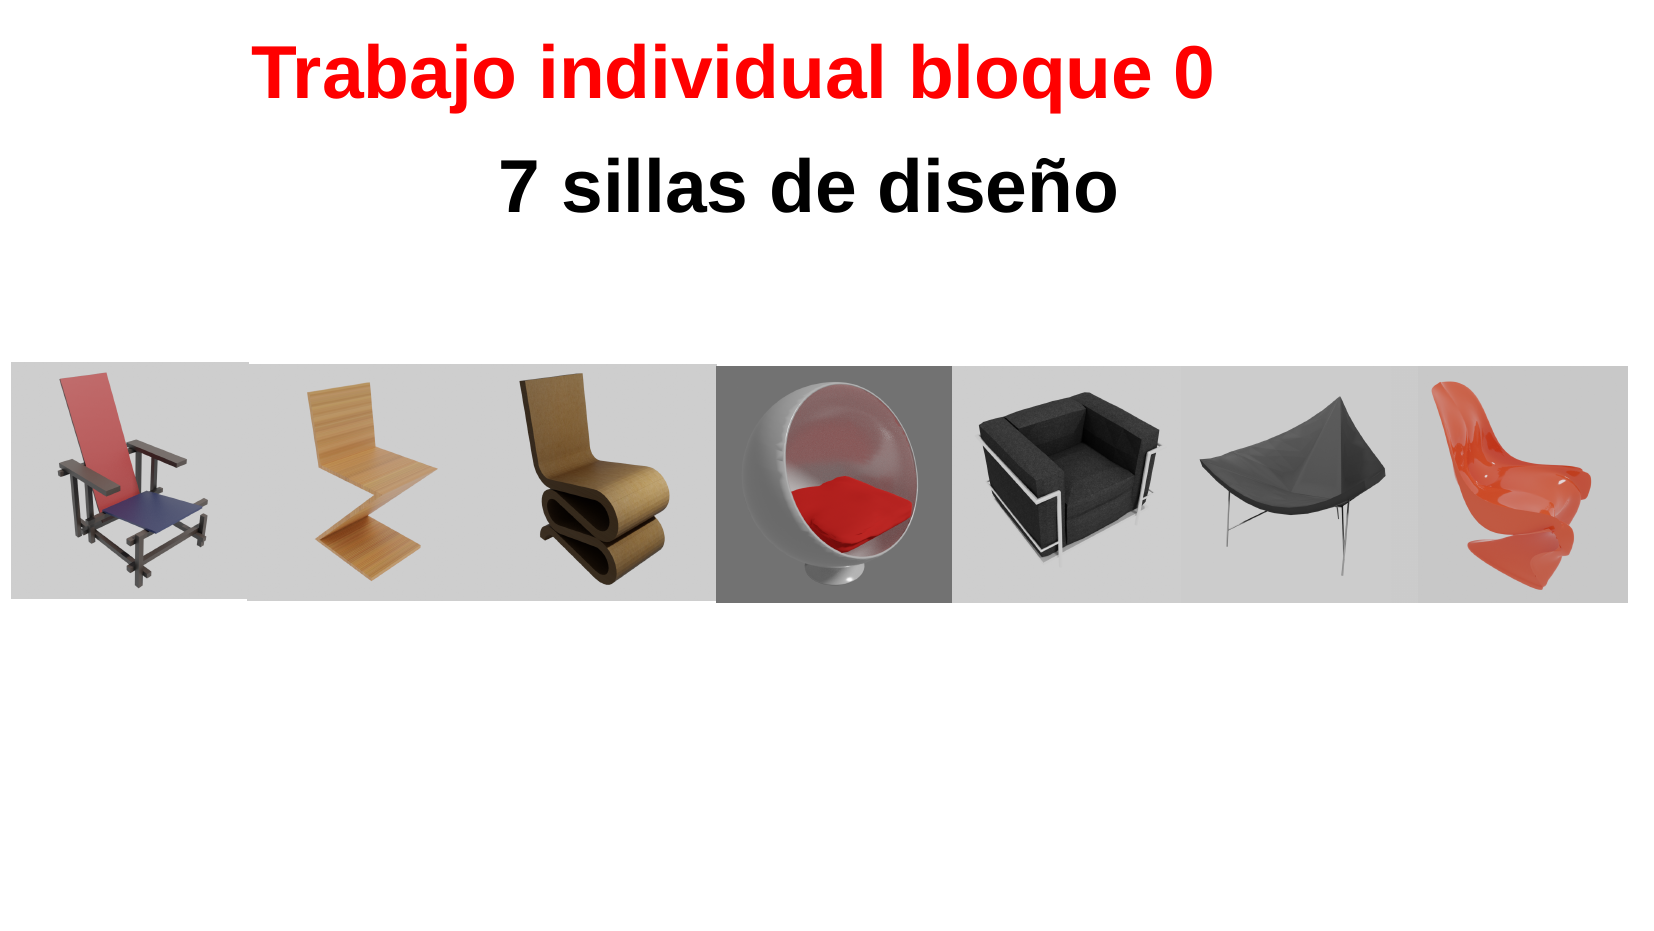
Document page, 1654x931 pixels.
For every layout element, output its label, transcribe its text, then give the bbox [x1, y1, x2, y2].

picture [11, 362, 1628, 603]
text_box Trabajo individual bloque 0 [236, 23, 1276, 123]
text_box 7 sillas de diseño [484, 137, 1158, 237]
